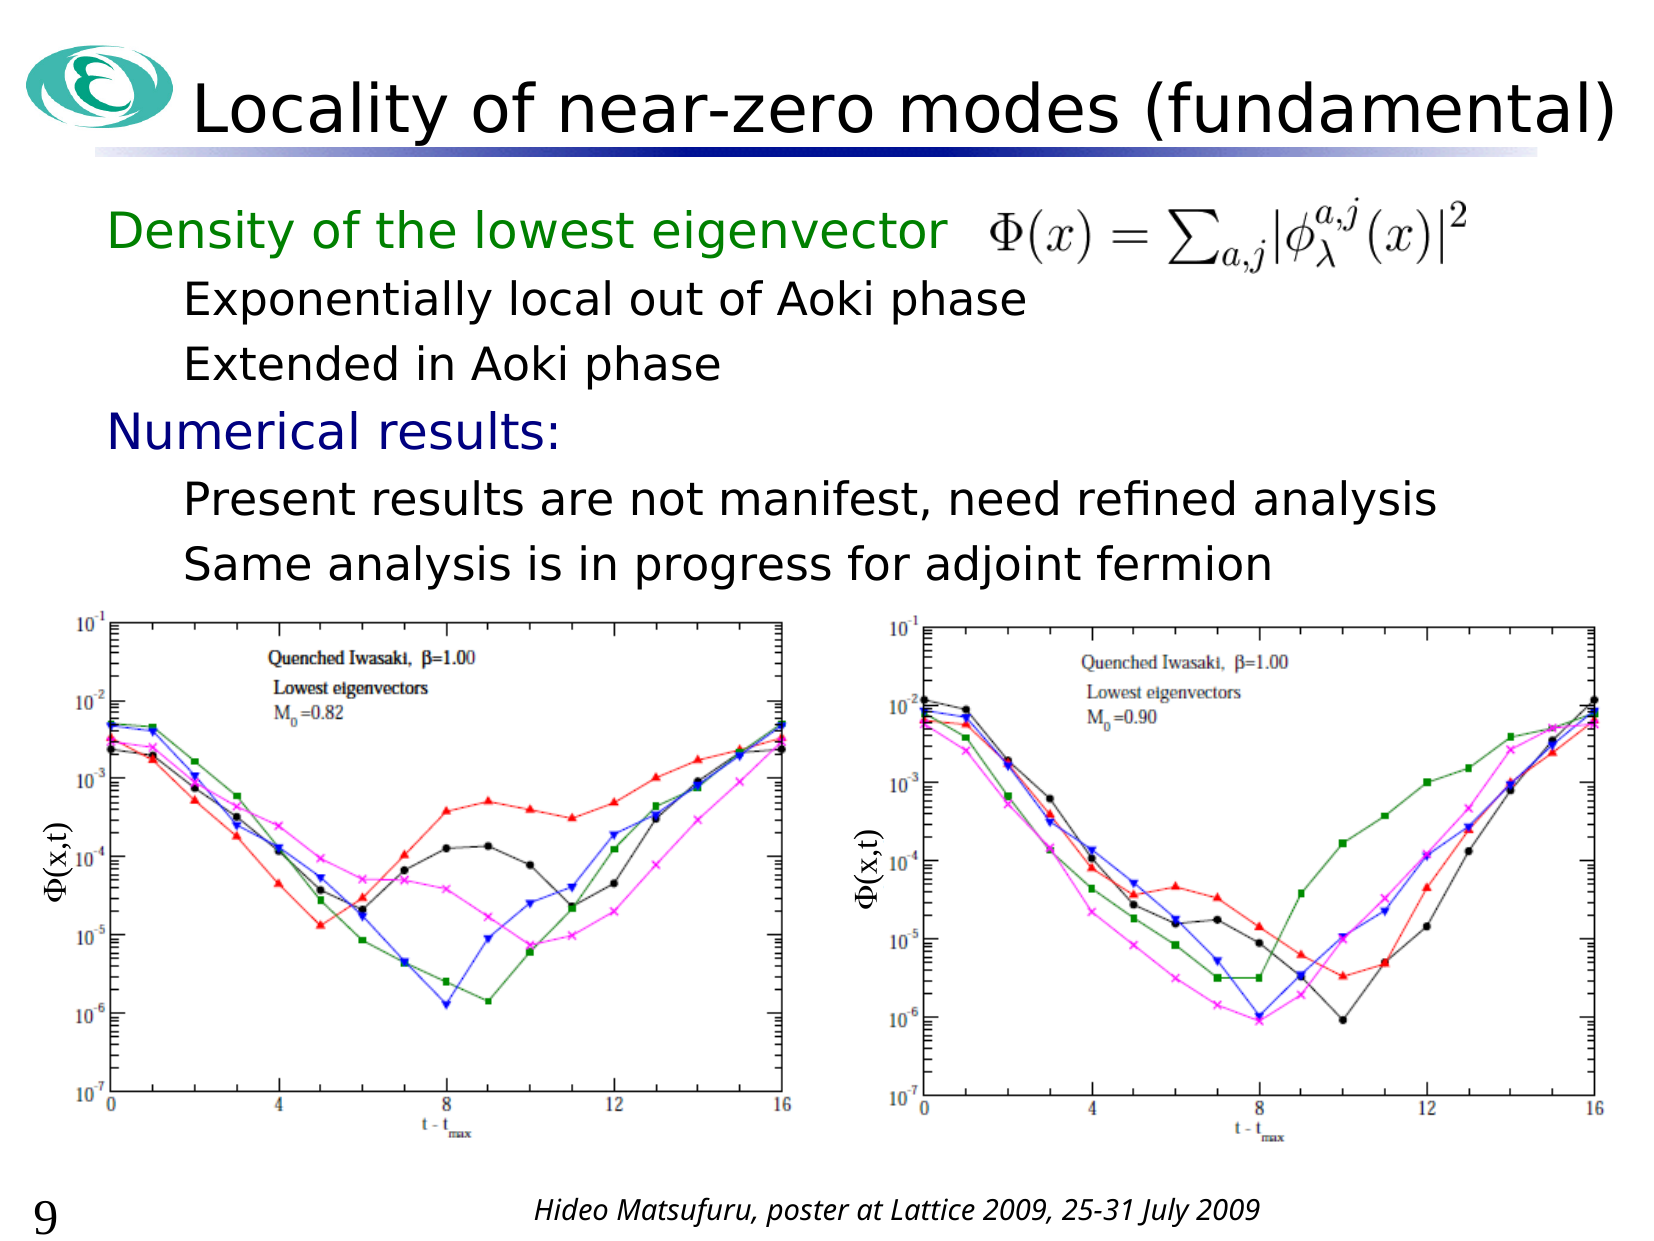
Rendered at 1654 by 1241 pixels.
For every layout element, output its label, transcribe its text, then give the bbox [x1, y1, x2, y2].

title Locality of near-zero modes (fundamental) [177, 56, 1635, 163]
text_box (x,t) [37, 799, 72, 927]
text_box (x,t) [848, 806, 883, 933]
picture [20, 37, 179, 136]
picture [19, 594, 808, 1152]
picture [848, 597, 1619, 1159]
picture [95, 147, 177, 157]
picture [990, 197, 1466, 274]
list Density of the lowest eigenvector Exponentially local out of Aoki phase Extended in Aoki phase Numerical results: Present results are not manifest, need refined analysis Same analysis is in progress for adjoint fermion [88, 202, 1541, 592]
